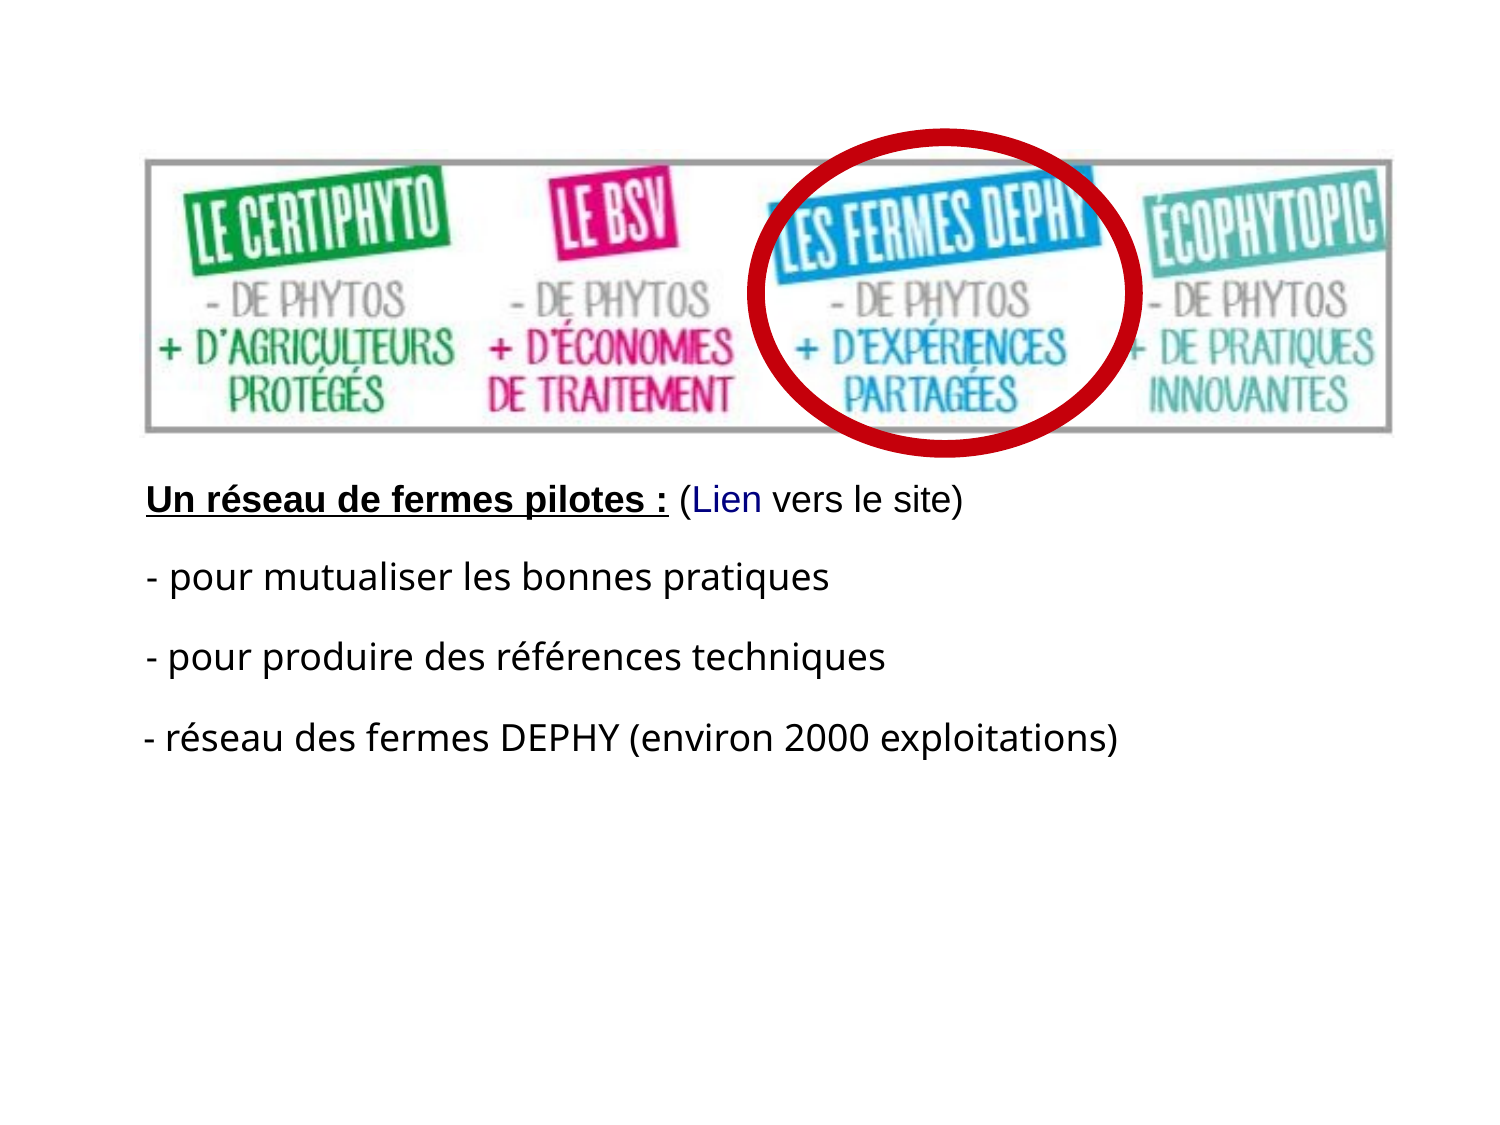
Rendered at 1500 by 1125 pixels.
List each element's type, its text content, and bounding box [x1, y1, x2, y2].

list Un réseau de fermes pilotes : (Lien vers le site) - pour mutualiser les bonnes pratiques - pour produire des références techniques - réseau des fermes DEPHY (environ 2000 exploitations) [75, 94, 1425, 916]
picture [1042, 149, 1397, 438]
picture [139, 149, 848, 438]
picture [765, 149, 1125, 438]
